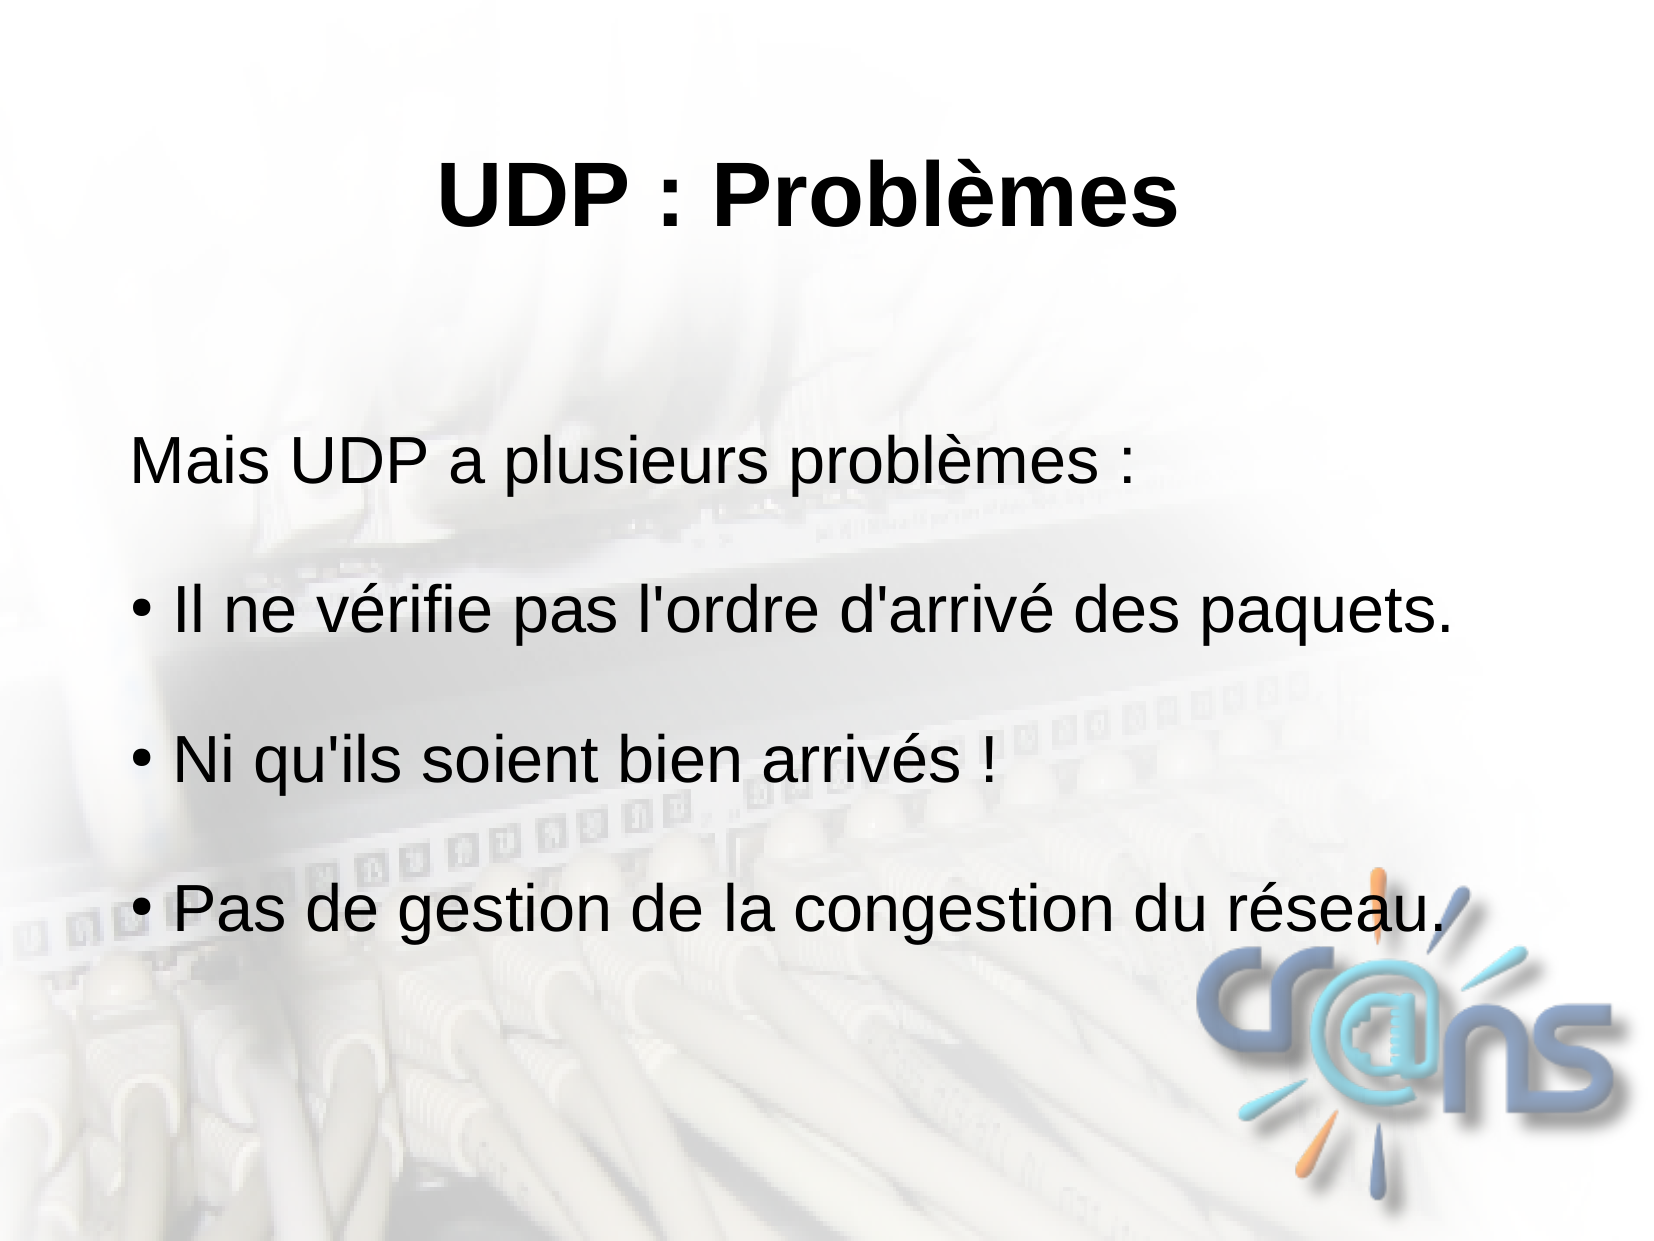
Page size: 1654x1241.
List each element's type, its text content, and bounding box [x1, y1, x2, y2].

title UDP : Problèmes [82, 90, 1536, 298]
picture [0, 0, 1654, 1241]
subtitle Mais UDP a plusieurs problèmes : Il ne vérifie pas l'ordre d'arrivé des paquets. Ni qu'ils soient bien arrivés ! Pas de gestion de la congestion du réseau. [129, 324, 1489, 1045]
